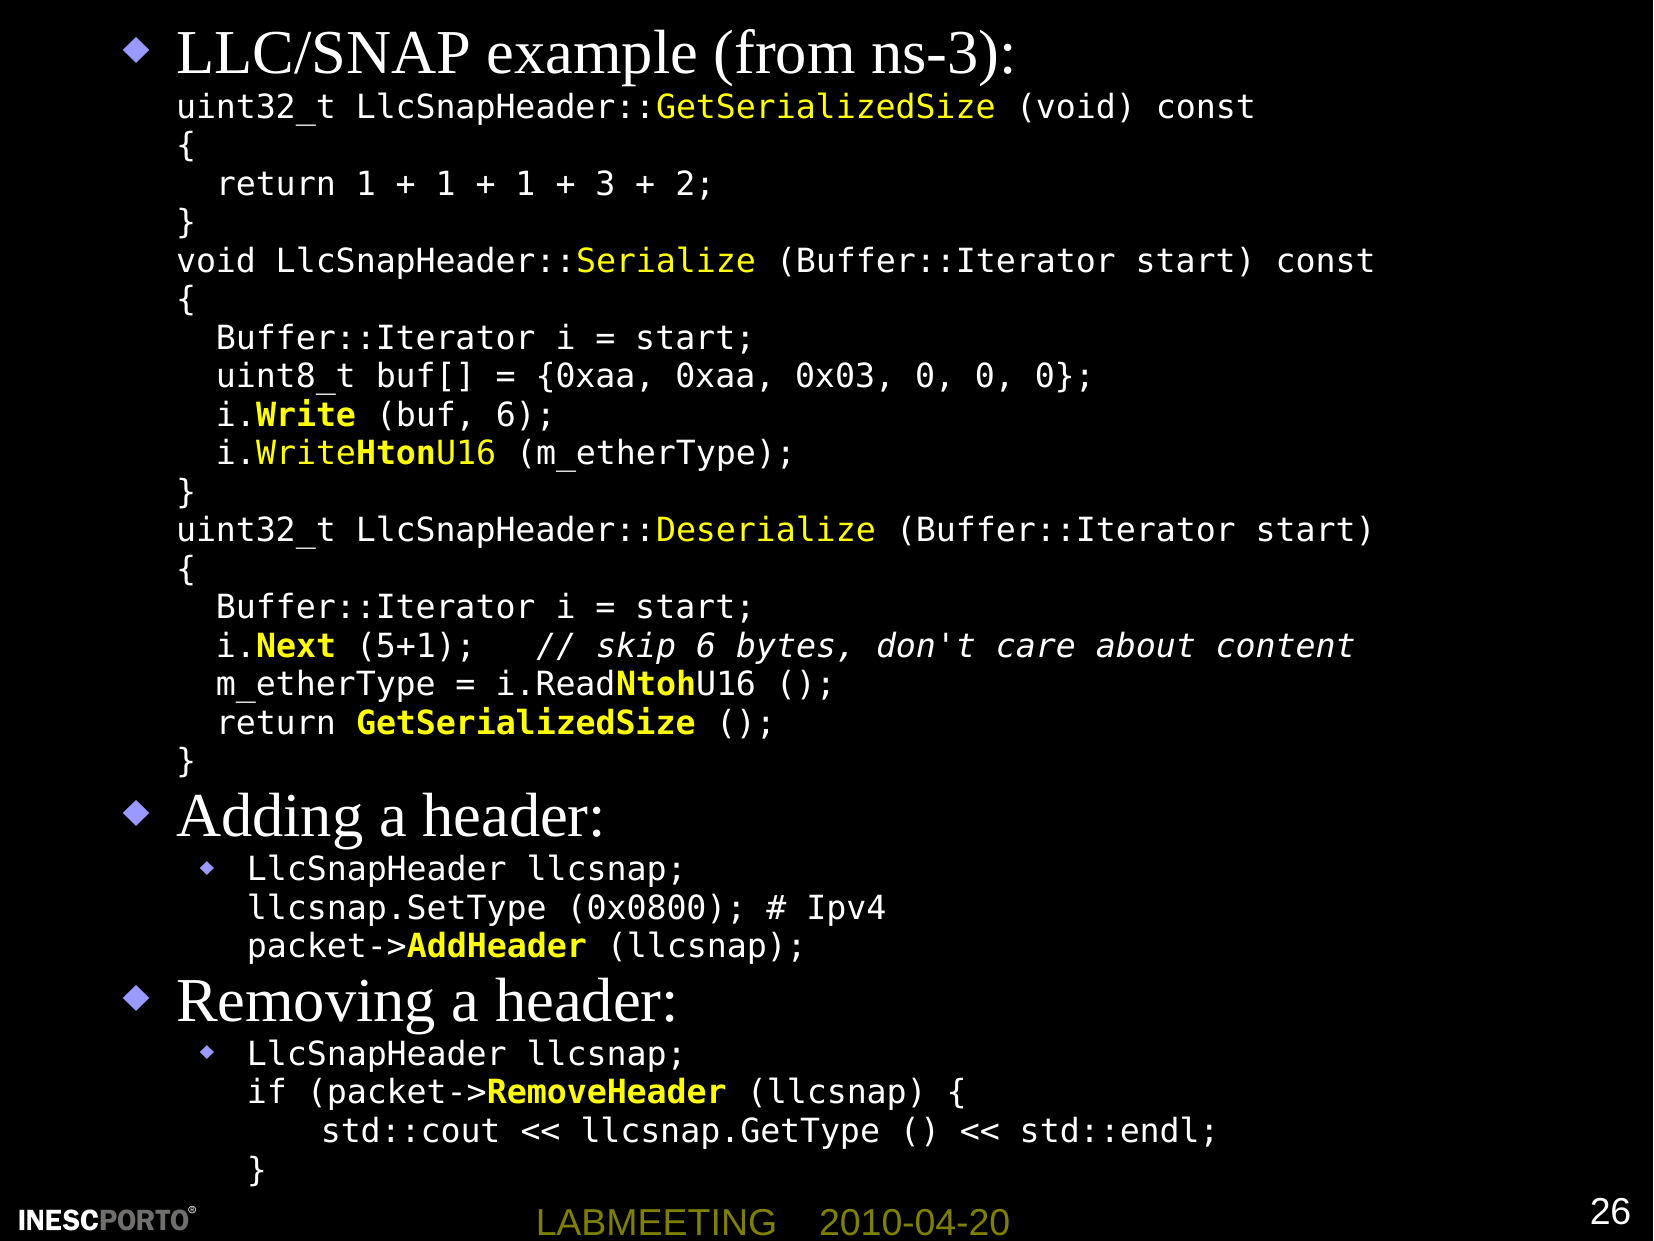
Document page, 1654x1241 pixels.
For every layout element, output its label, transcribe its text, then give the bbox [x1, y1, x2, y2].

picture [9, 1181, 201, 1241]
list LLC/SNAP example (from ns-3): uint32_t LlcSnapHeader::GetSerializedSize (void) const { return 1 + 1 + 1 + 3 + 2; } void LlcSnapHeader::Serialize (Buffer::Iterator start) const { Buffer::Iterator i = start; uint8_t buf[] = {0xaa, 0xaa, 0x03, 0, 0, 0}; i.Write (buf, 6); i.WriteHtonU16 (m_etherType); } uint32_t LlcSnapHeader::Deserialize (Buffer::Iterator start) { Buffer::Iterator i = start; i.Next (5+1); // skip 6 bytes, don't care about content m_etherType = i.ReadNtohU16 (); return GetSerializedSize (); } Adding a header: LlcSnapHeader llcsnap; llcsnap.SetType (0x0800); # Ipv4 packet->AddHeader (llcsnap); Removing a header: LlcSnapHeader llcsnap; if (packet->RemoveHeader (llcsnap) { std::cout << llcsnap.GetType () << std::endl; } [105, 18, 1552, 1189]
